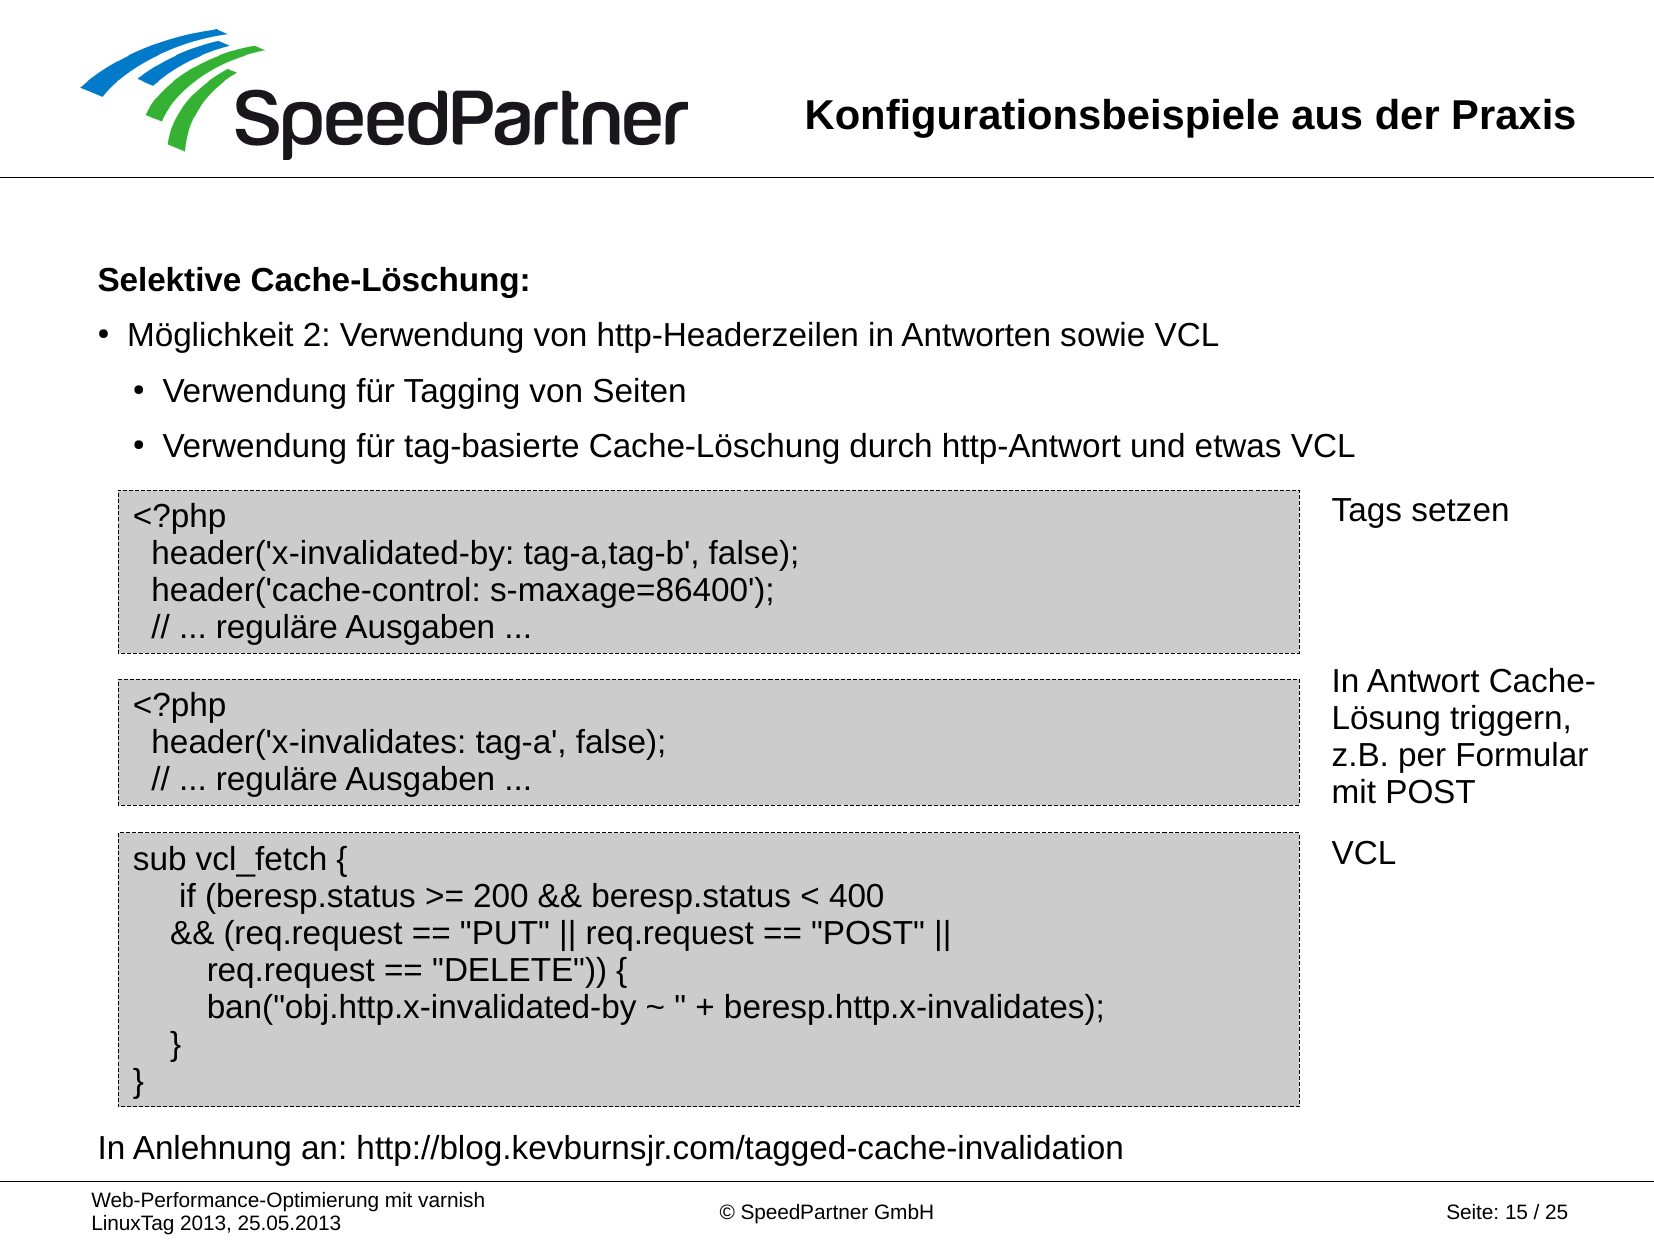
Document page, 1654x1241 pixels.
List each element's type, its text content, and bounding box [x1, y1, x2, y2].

text_box In Anlehnung an: http://blog.kevburnsjr.com/tagged-cache-invalidation [82, 1122, 1565, 1175]
text_box sub vcl_fetch { if (beresp.status >= 200 && beresp.status < 400 && (req.request == "PUT" || req.request == "POST" || req.request == "DELETE")) { ban("obj.http.x-invalidated-by ~ " + beresp.http.x-invalidates); } } [118, 832, 1300, 1107]
text_box In Antwort Cache-Lösung triggern, z.B. per Formular mit POST [1316, 655, 1642, 819]
picture [80, 29, 688, 160]
title Konfigurationsbeispiele aus der Praxis [590, 70, 1577, 160]
text_box Selektive Cache-Löschung: Möglichkeit 2: Verwendung von http-Headerzeilen in Antworten sowie VCL Verwendung für Tagging von Seiten Verwendung für tag-basierte Cache-Löschung durch http-Antwort und etwas VCL [82, 254, 1565, 1122]
text_box <?php header('x-invalidates: tag-a', false); // ... reguläre Ausgaben ... [118, 679, 1300, 806]
text_box Tags setzen [1316, 484, 1642, 536]
text_box <?php header('x-invalidated-by: tag-a,tag-b', false); header('cache-control: s-maxage=86400'); // ... reguläre Ausgaben ... [118, 490, 1300, 654]
text_box VCL [1316, 826, 1642, 879]
